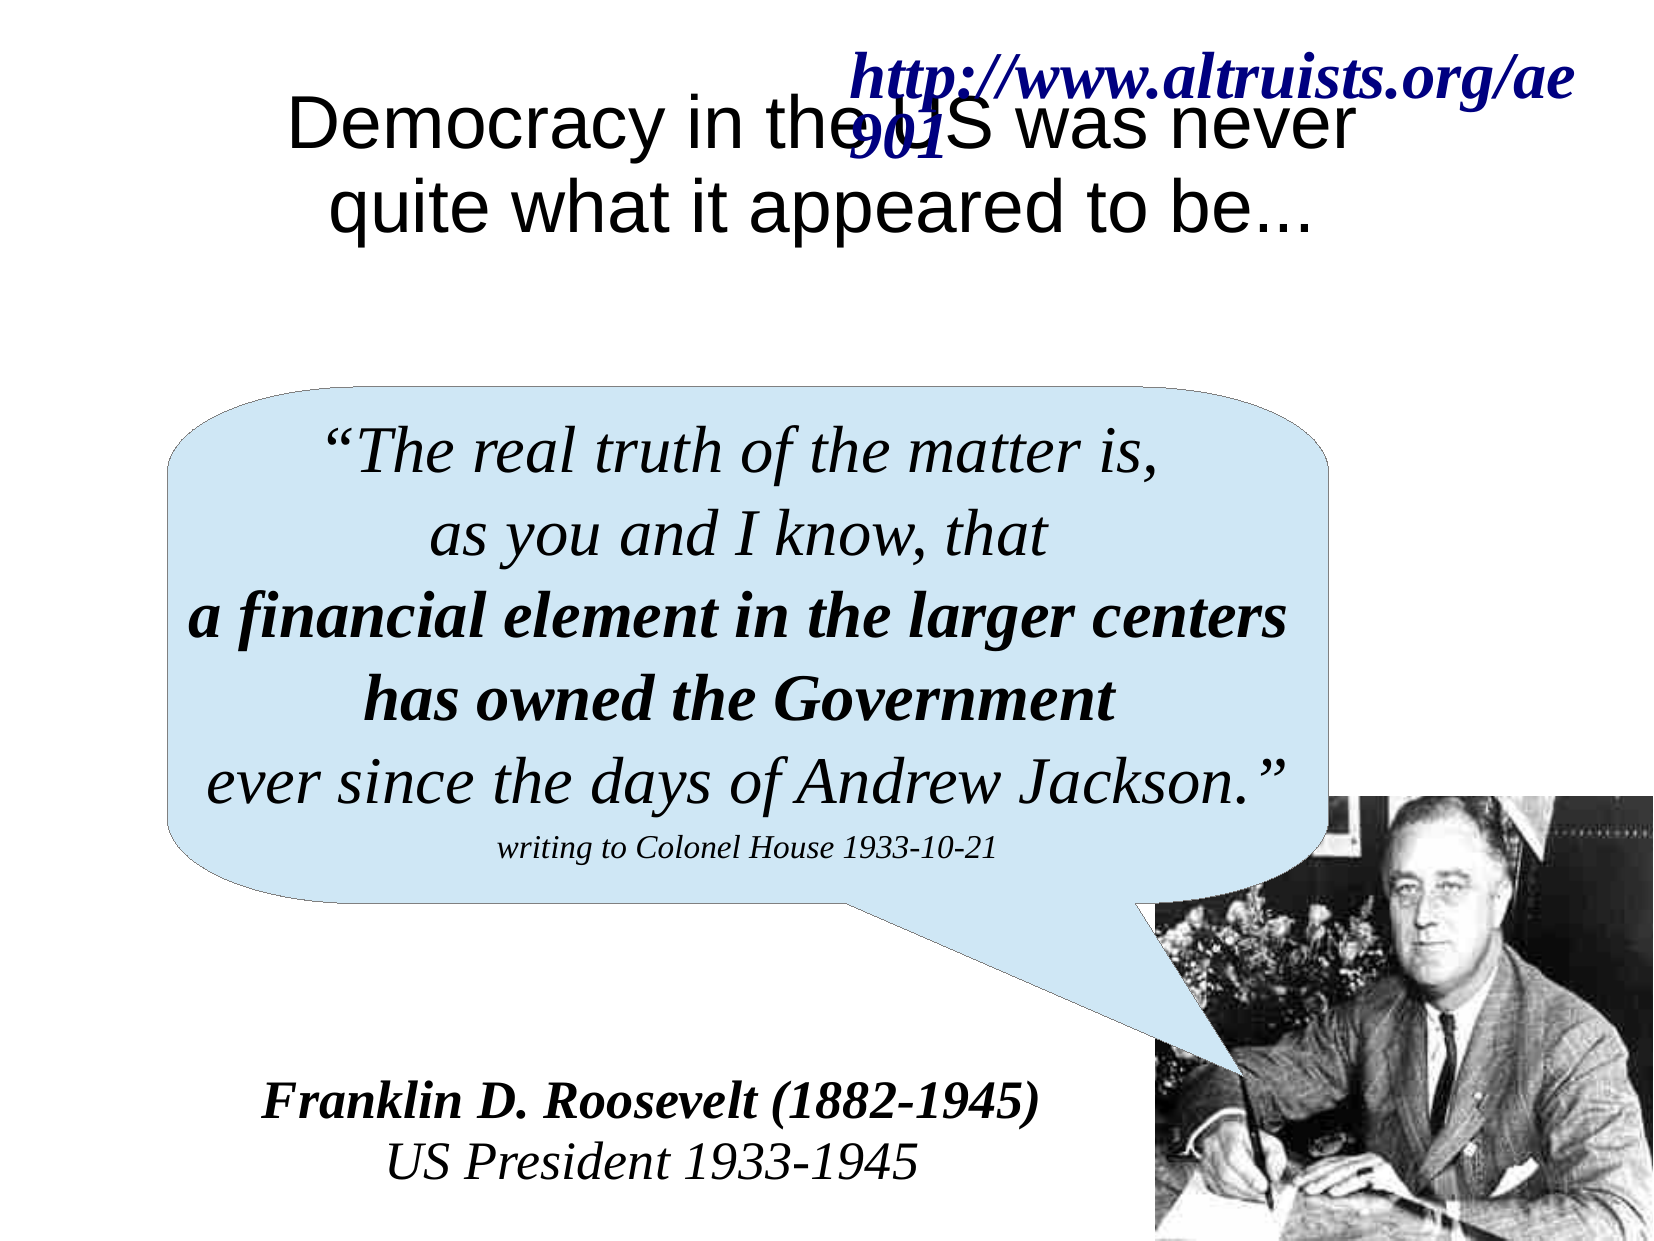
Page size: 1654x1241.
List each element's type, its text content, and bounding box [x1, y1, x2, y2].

title Democracy in the US was never quite what it appeared to be... [17, 61, 1648, 269]
text_box http://www.altruists.org/ae901 [834, 32, 1626, 89]
text_box Franklin D. Roosevelt (1882-1945) US President 1933-1945 [50, 1063, 1155, 1193]
picture [1155, 796, 1653, 1241]
text_box “The real truth of the matter is, as you and I know, that a financial element in the larger centers has owned the Government ever since the days of Andrew Jackson.” writing to Colonel House 1933-10-21 [167, 386, 1329, 1077]
